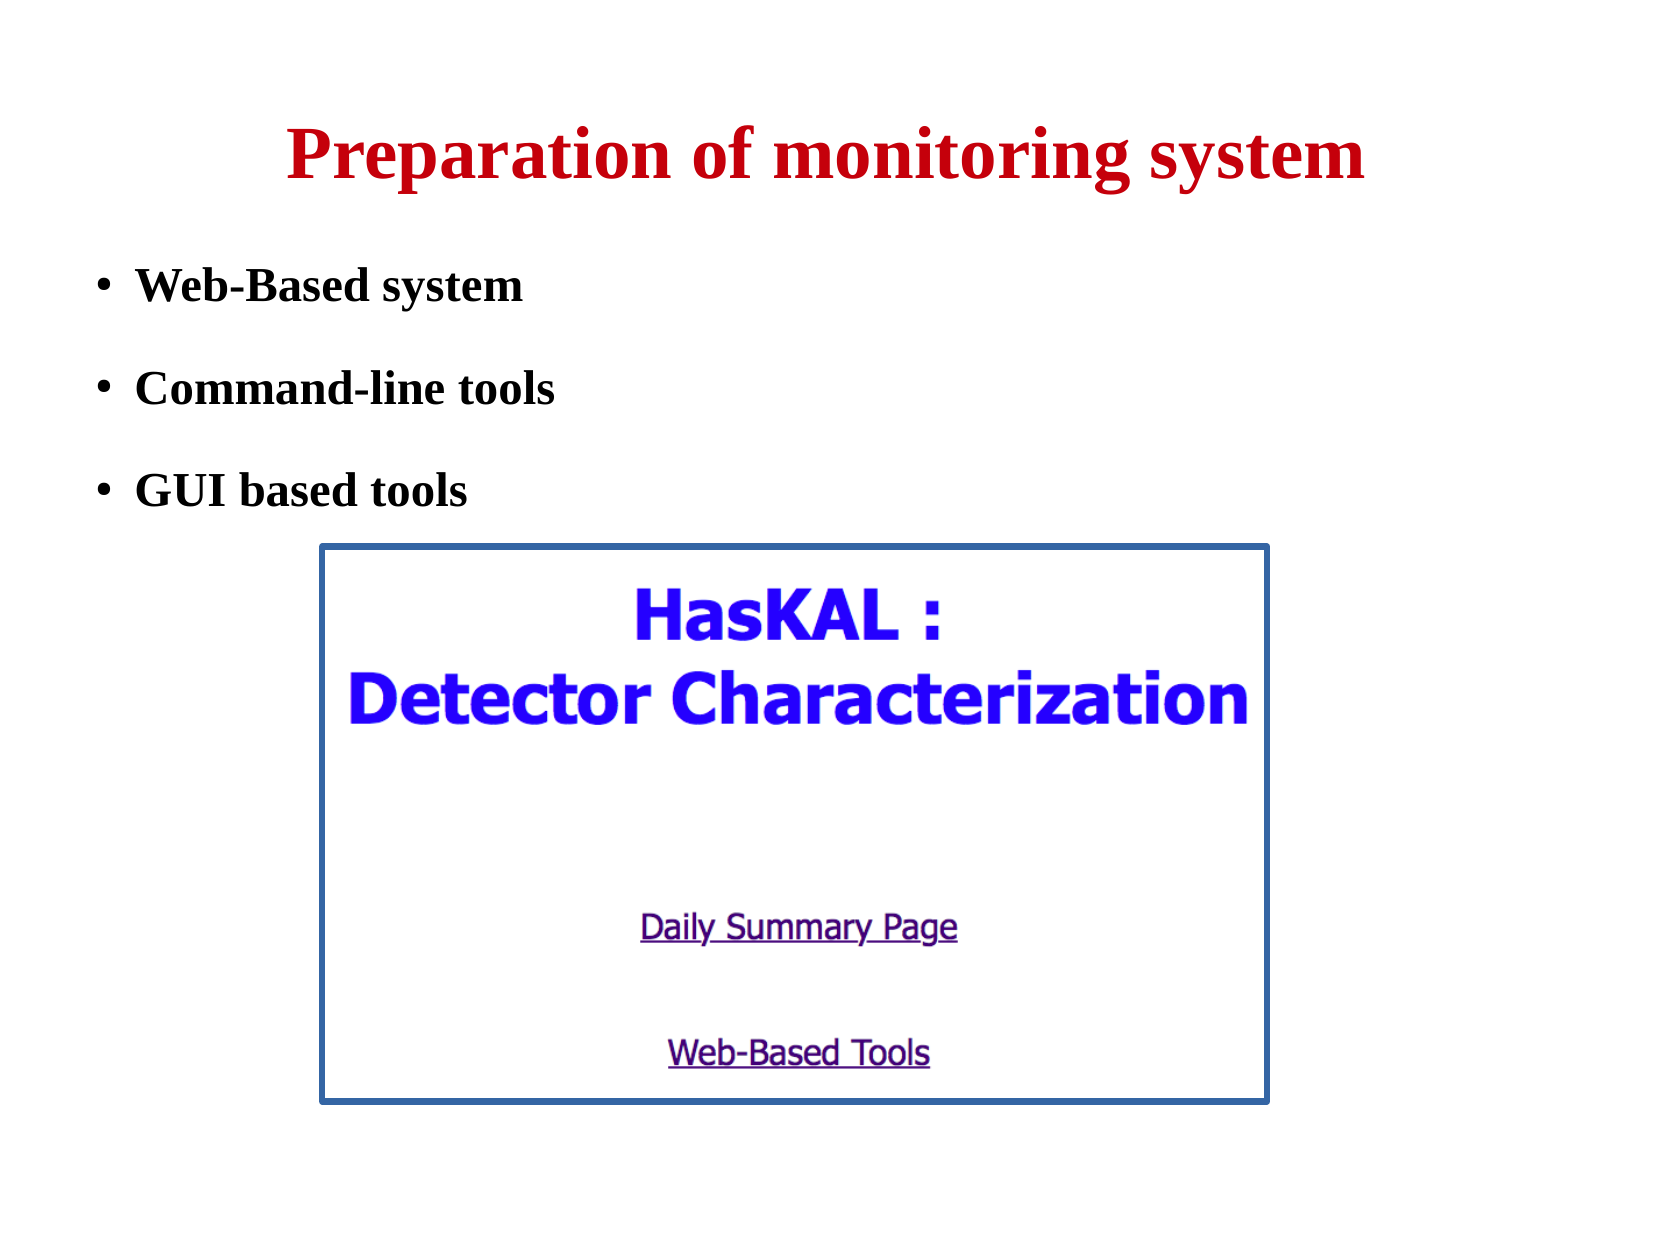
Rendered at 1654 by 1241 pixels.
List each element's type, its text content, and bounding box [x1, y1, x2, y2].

picture [325, 549, 1264, 1099]
list Web-Based system Command-line tools GUI based tools [82, 231, 1571, 520]
title Preparation of monitoring system [82, 49, 1571, 231]
